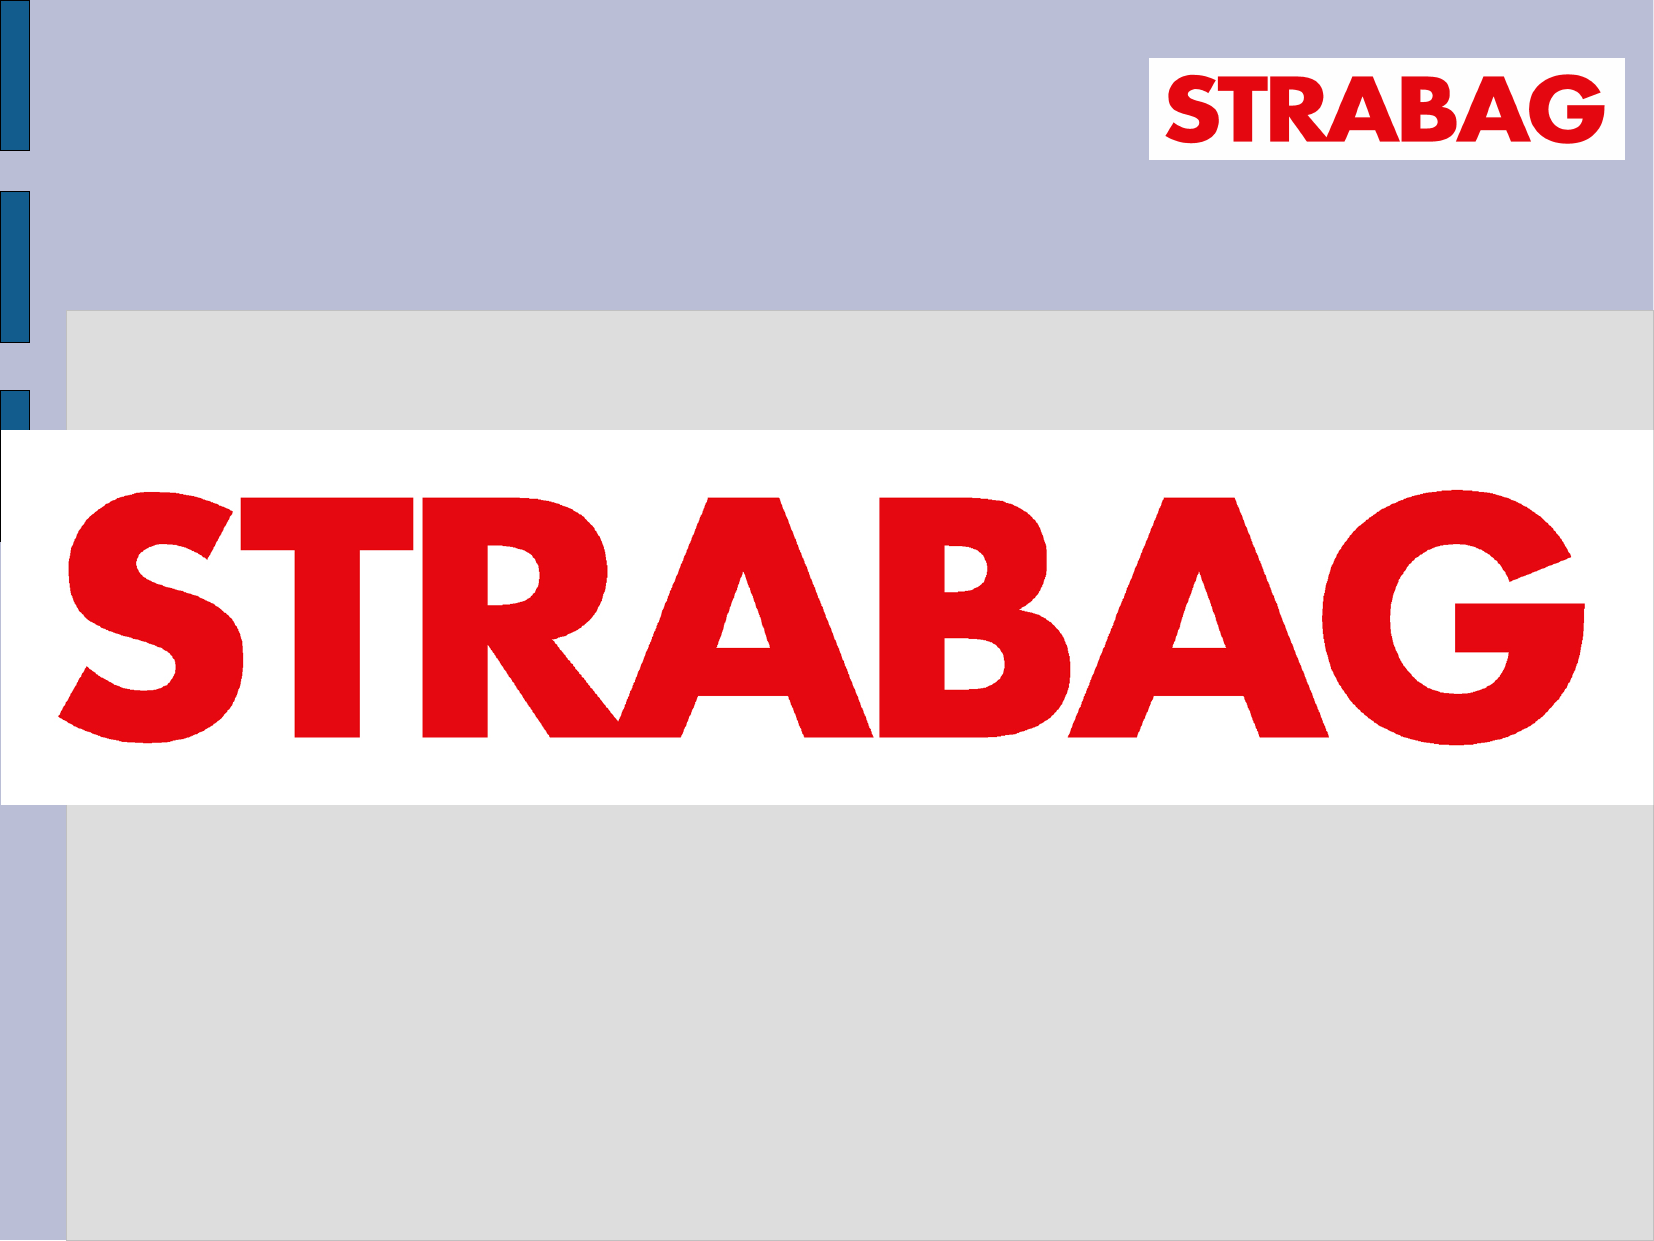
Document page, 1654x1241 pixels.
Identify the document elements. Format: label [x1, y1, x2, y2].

picture [1, 430, 1654, 805]
picture [1149, 58, 1625, 160]
